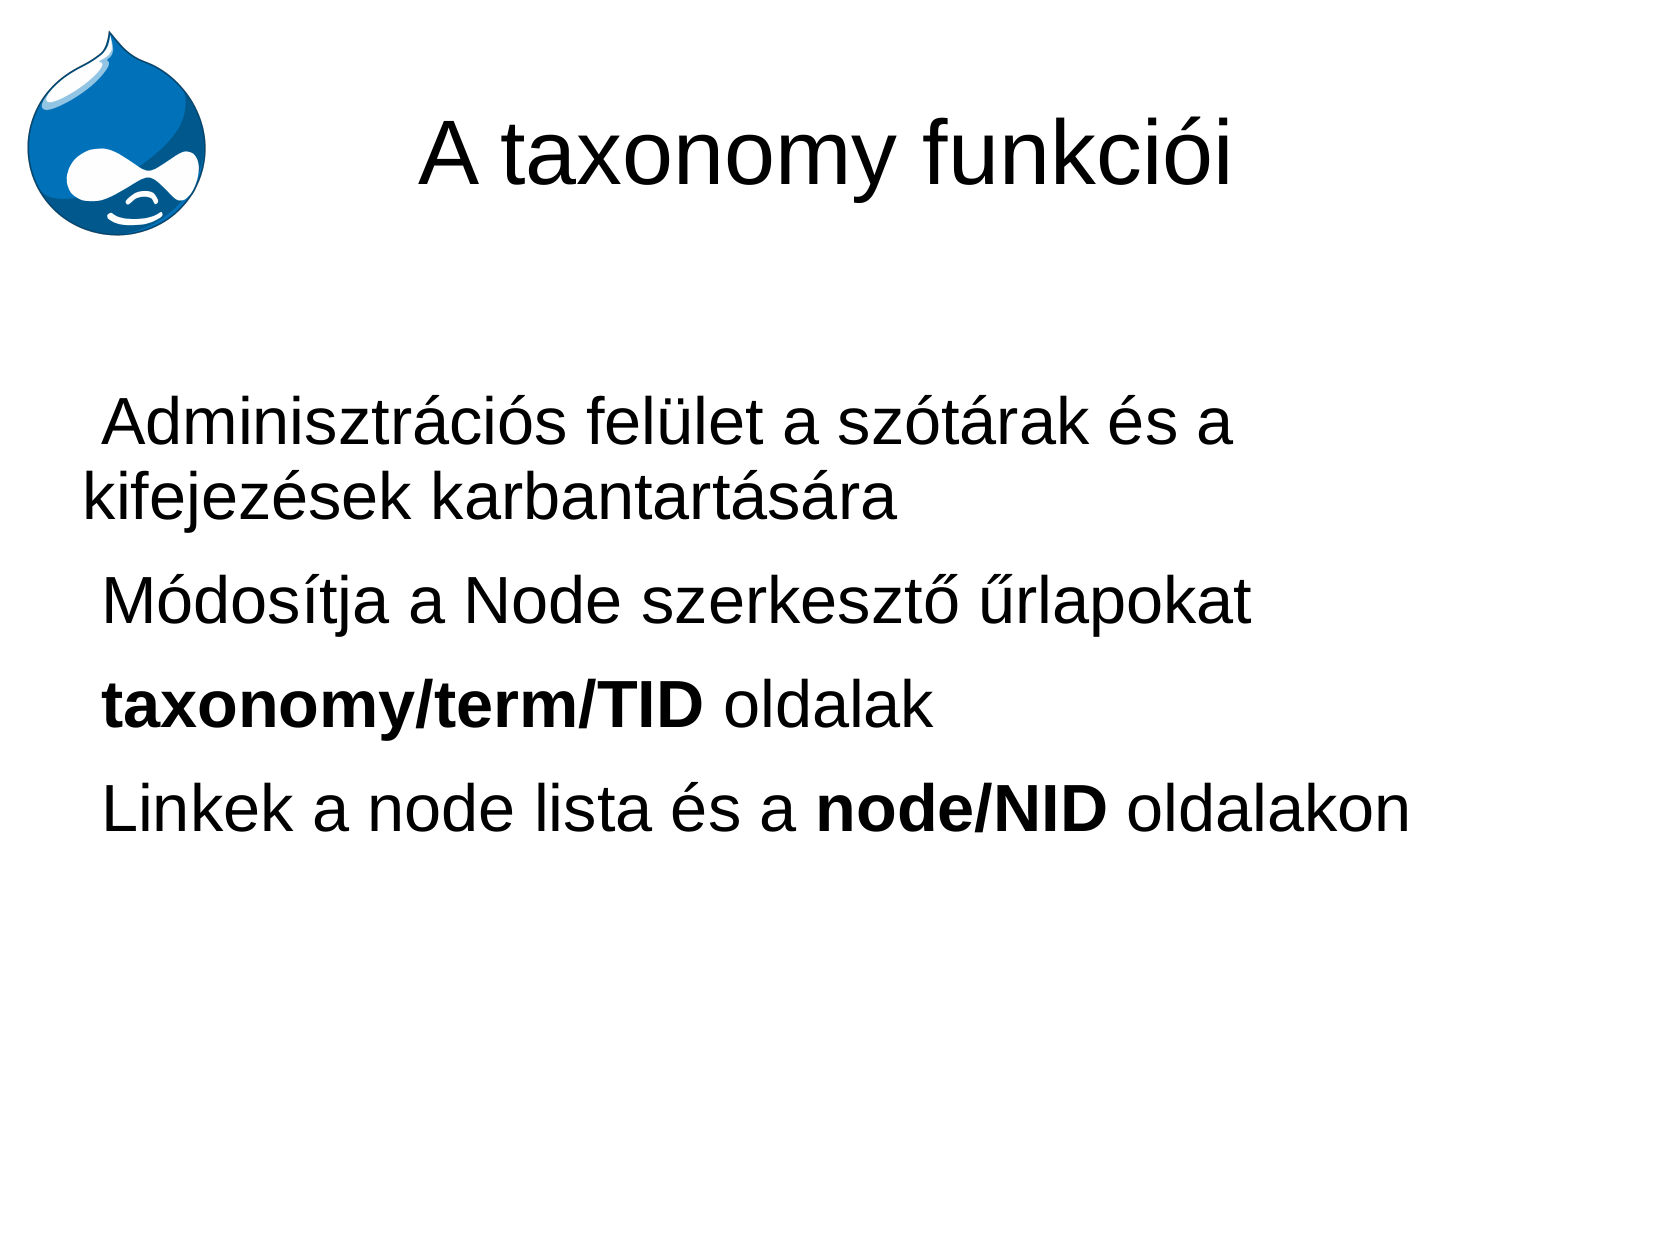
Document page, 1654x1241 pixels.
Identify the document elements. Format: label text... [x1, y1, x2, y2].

list Adminisztrációs felület a szótárak és a kifejezések karbantartására Módosítja a Node szerkesztő űrlapokat taxonomy/term/TID oldalak Linkek a node lista és a node/NID oldalakon [82, 383, 1571, 1109]
title A taxonomy funkciói [82, 49, 1571, 257]
picture [26, 29, 207, 237]
